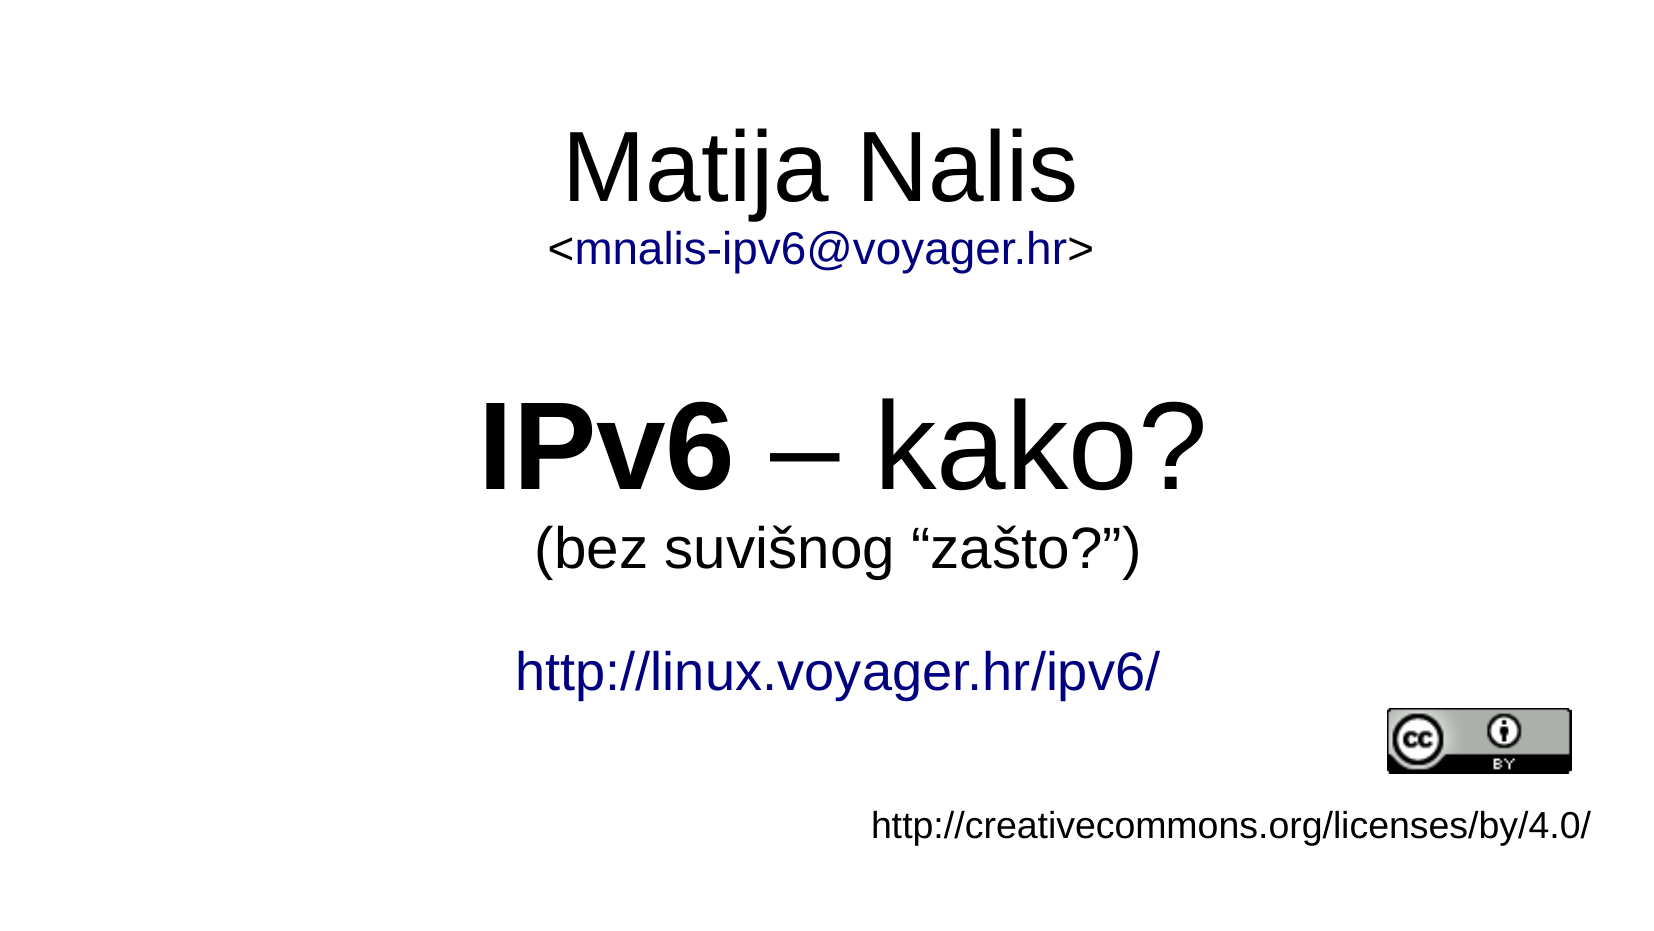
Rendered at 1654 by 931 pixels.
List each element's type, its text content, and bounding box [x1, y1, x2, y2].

picture [1387, 708, 1572, 774]
text_box http://creativecommons.org/licenses/by/4.0/ [856, 797, 1636, 897]
text_box Matija Nalis <mnalis-ipv6@voyager.hr> IPv6 – kako? (bez suvišnog “zašto?”) http://linux.voyager.hr/ipv6/ [76, 0, 1565, 814]
